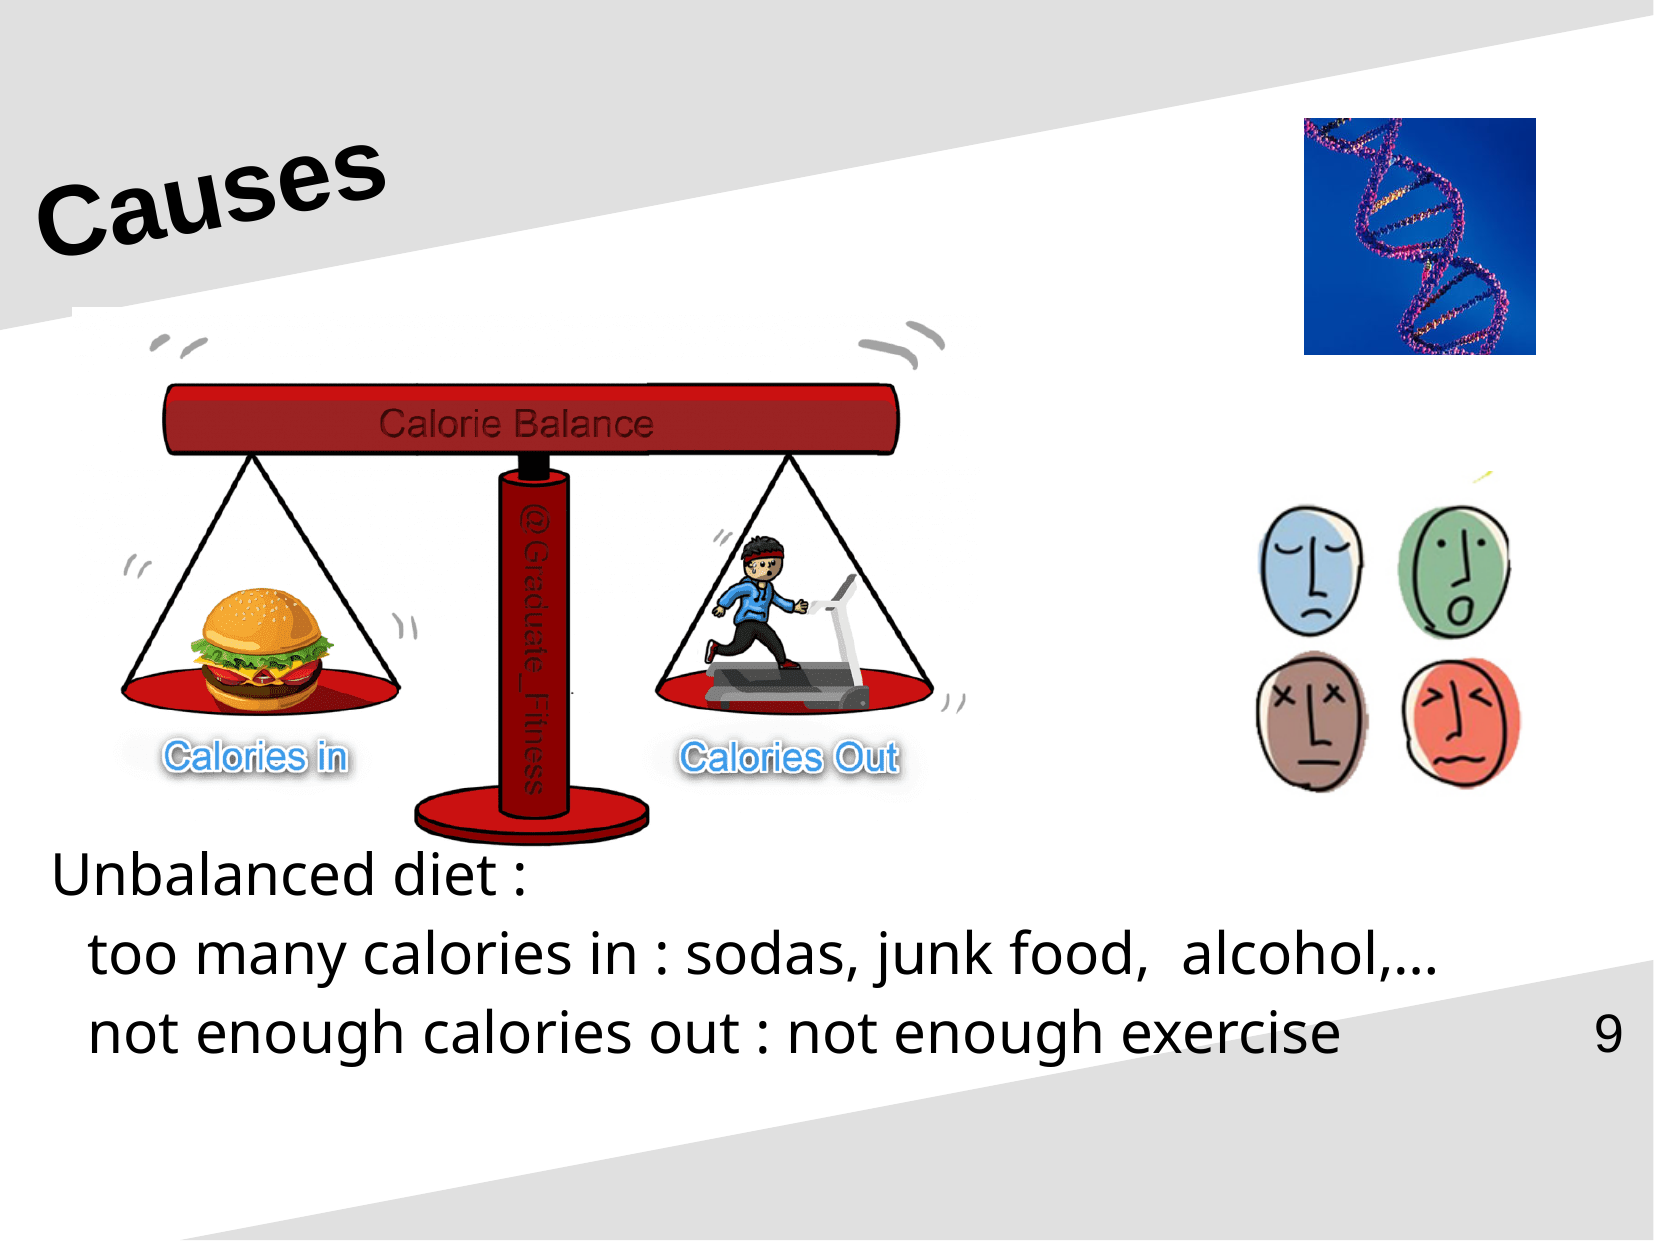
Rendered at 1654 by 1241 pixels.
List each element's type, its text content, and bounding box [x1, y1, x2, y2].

picture [1252, 471, 1548, 826]
picture [1304, 118, 1536, 355]
picture [72, 307, 981, 851]
text_box Unbalanced diet : too many calories in : sodas, junk food, alcohol,… not enough calories out : not enough exercise [35, 825, 1536, 1063]
title Causes [16, 0, 1518, 329]
